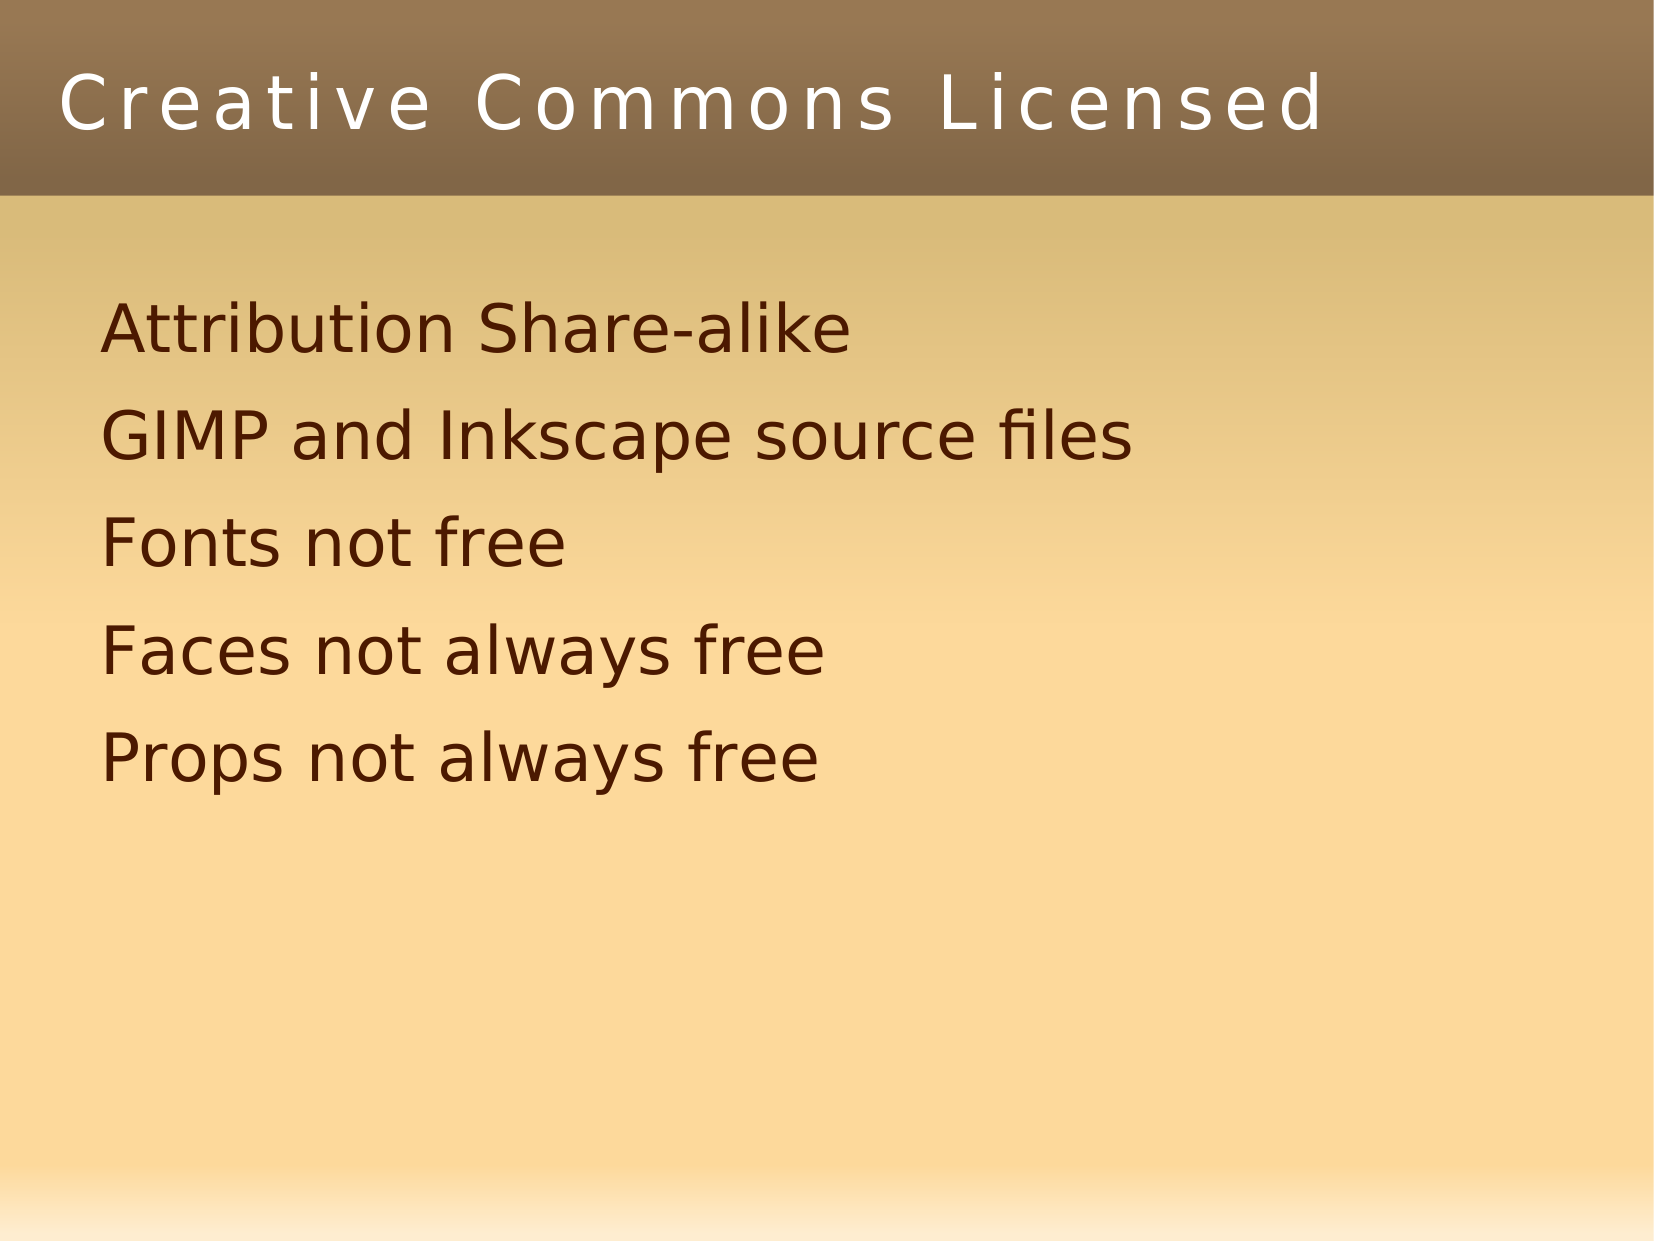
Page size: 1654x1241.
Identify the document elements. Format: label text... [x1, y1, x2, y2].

picture [0, 0, 1654, 1241]
title Creative Commons Licensed [59, 29, 1595, 178]
list Attribution Share-alike GIMP and Inkscape source files Fonts not free Faces not always free Props not always free [82, 290, 1571, 1109]
